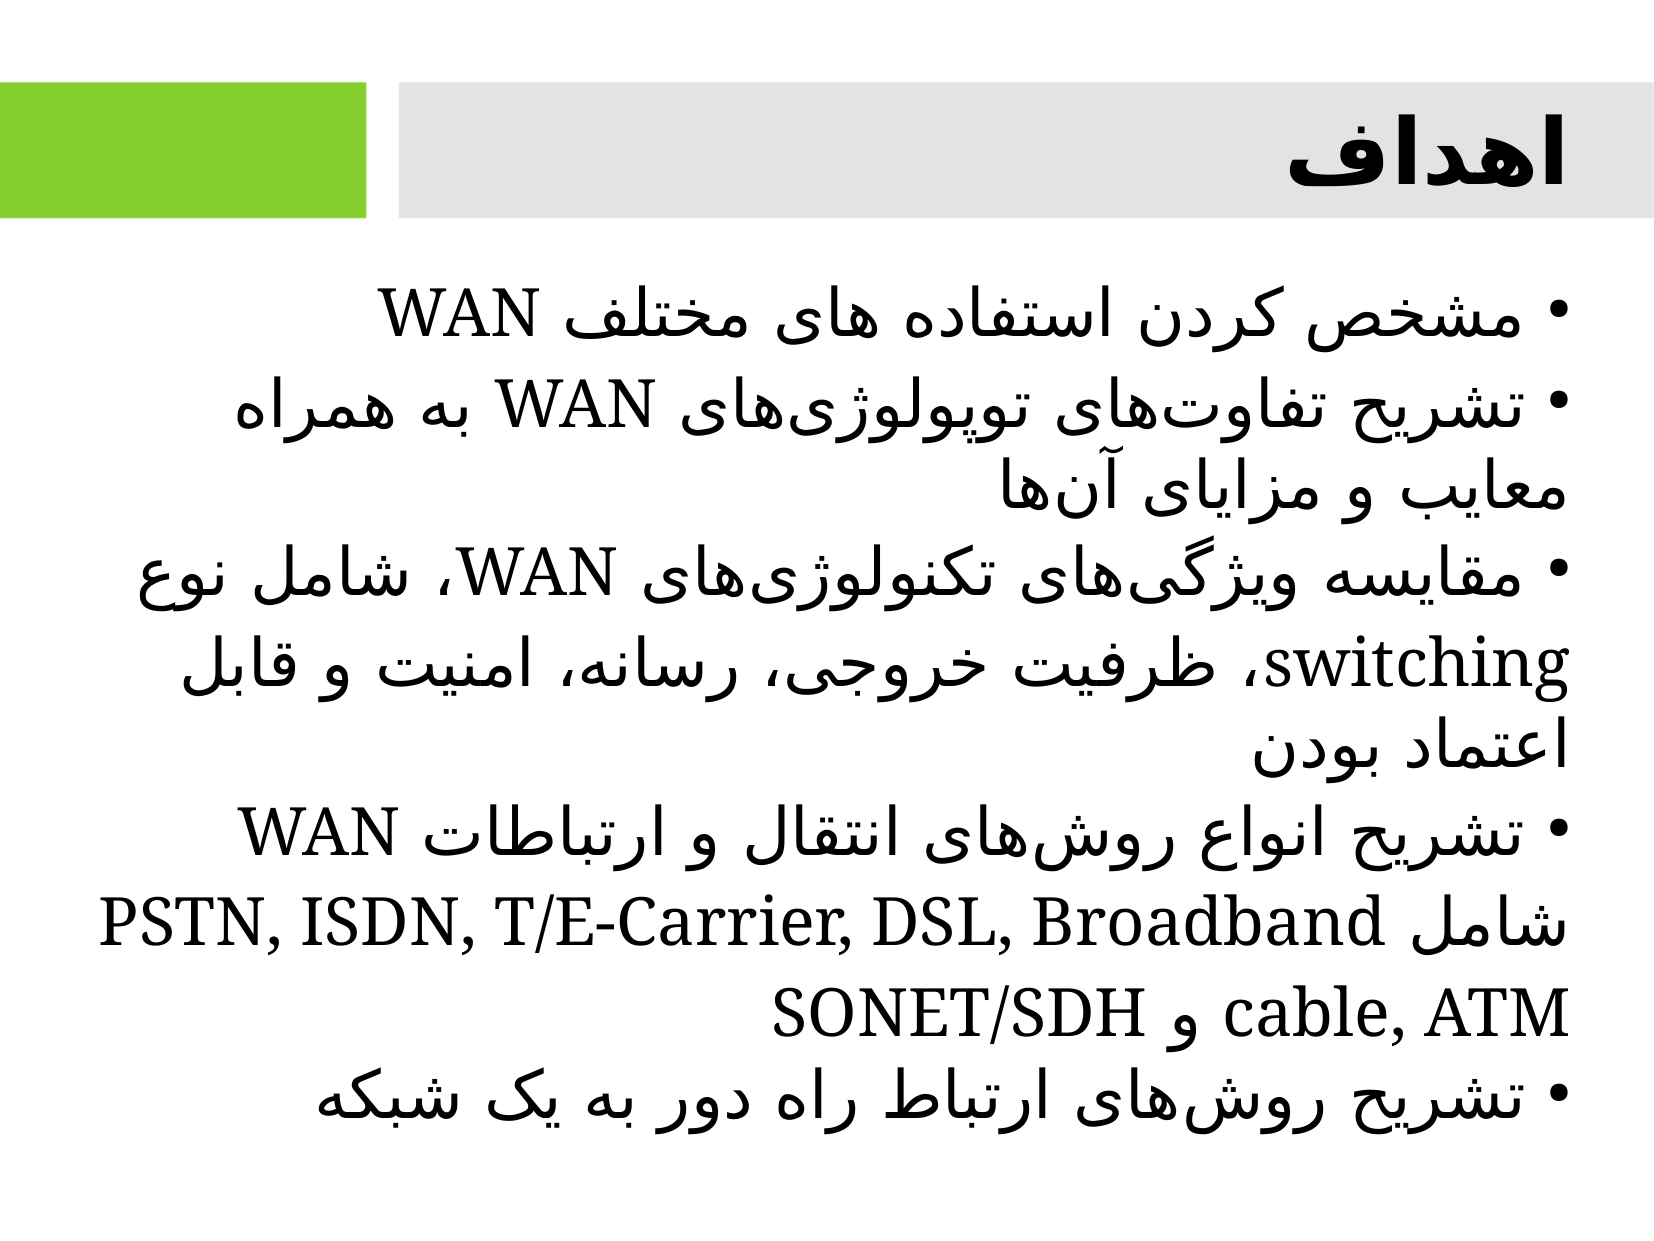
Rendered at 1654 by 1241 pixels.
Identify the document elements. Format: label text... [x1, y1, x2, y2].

subtitle مشخص کردن استفاده های مختلف WAN تشریح تفاوت‌های توپولوژی‌های WAN به همراه معایب و مزایای آن‌ها مقایسه ویژگی‌های تکنولوژی‌های WAN، شامل نوع switching، ظرفیت خروجی، رسانه، امنیت و قابل اعتماد بودن تشریح انواع روش‌های انتقال و ارتباطات WAN شامل PSTN, ISDN, T/E-Carrier, DSL, Broadband cable, ATM و SONET/SDH تشریح روش‌های ارتباط راه دور به یک شبکه [82, 290, 1571, 1109]
picture [0, 0, 1654, 1241]
title اهداف [82, 49, 1571, 257]
